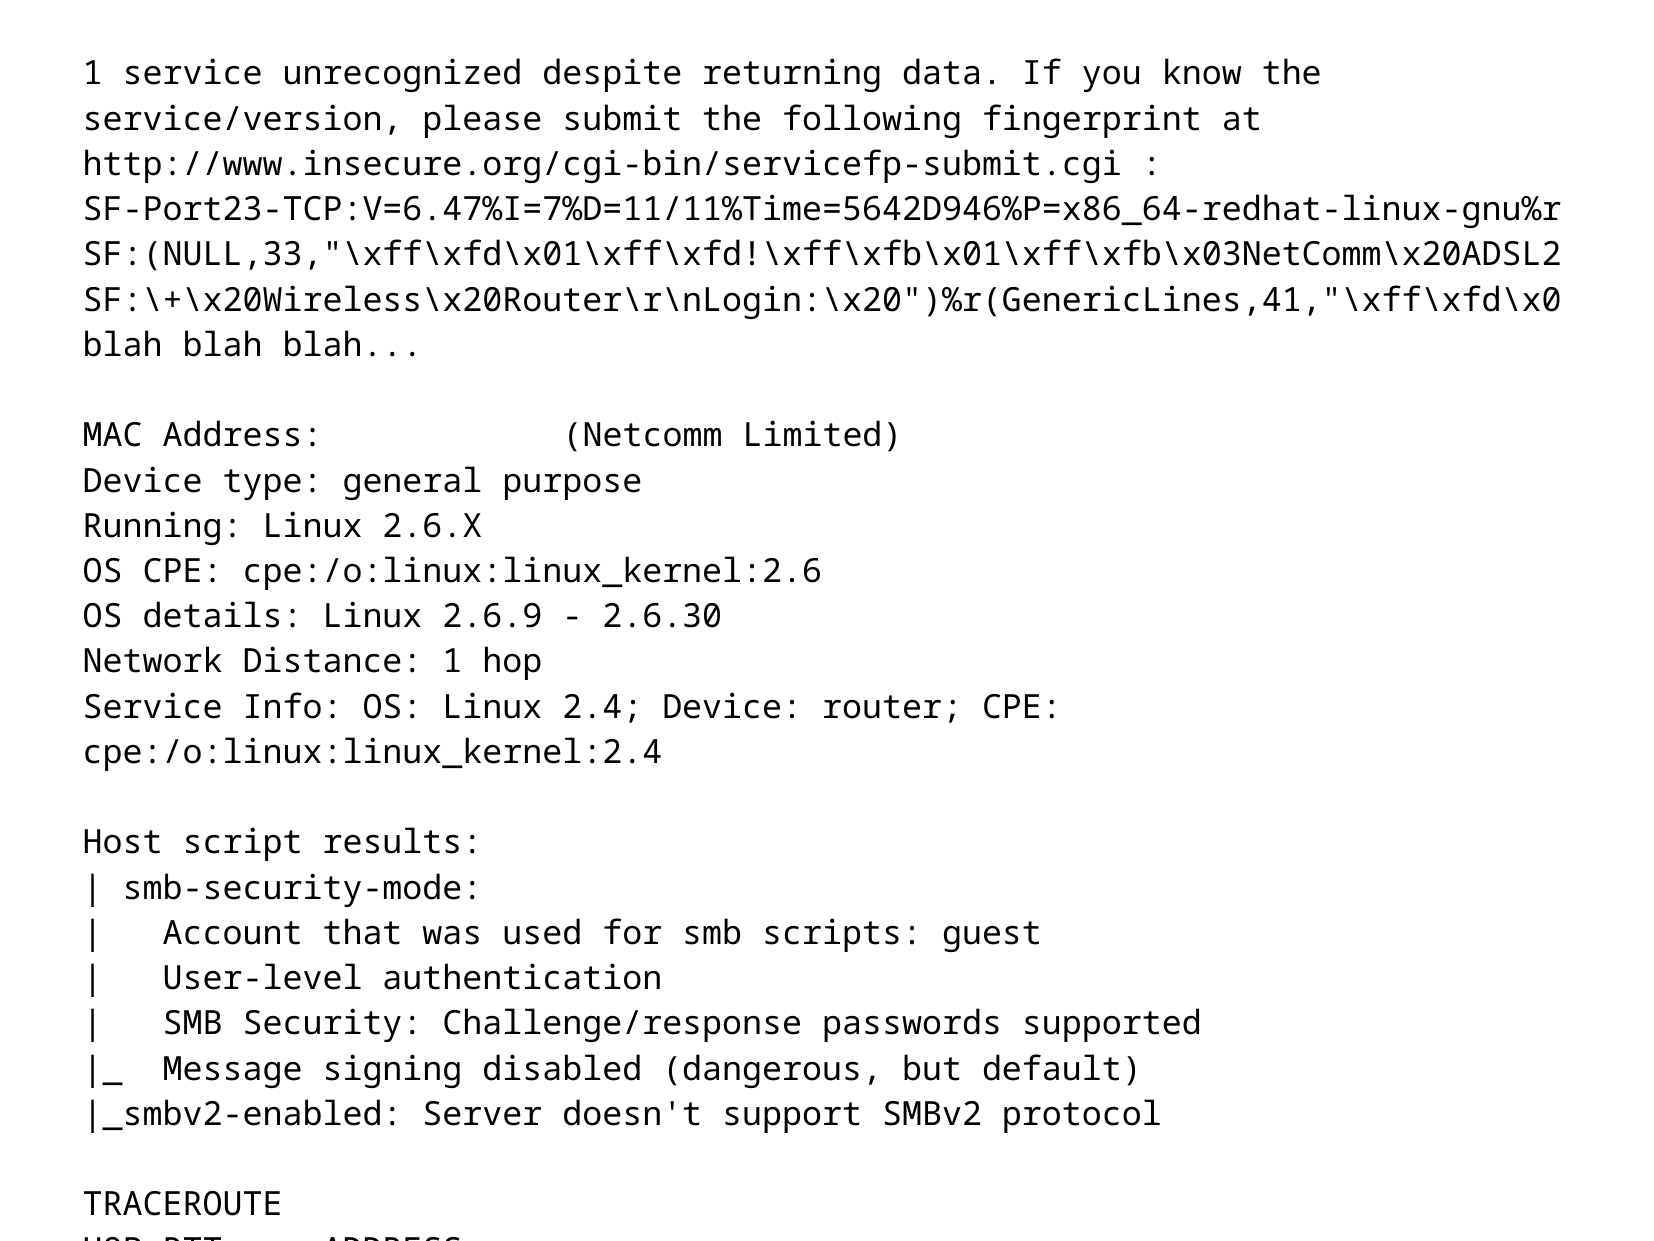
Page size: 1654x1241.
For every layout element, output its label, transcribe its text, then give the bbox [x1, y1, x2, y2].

subtitle 1 service unrecognized despite returning data. If you know the service/version, please submit the following fingerprint at http://www.insecure.org/cgi-bin/servicefp-submit.cgi : SF-Port23-TCP:V=6.47%I=7%D=11/11%Time=5642D946%P=x86_64-redhat-linux-gnu%r SF:(NULL,33,"\xff\xfd\x01\xff\xfd!\xff\xfb\x01\xff\xfb\x03NetComm\x20ADSL2 SF:\+\x20Wireless\x20Router\r\nLogin:\x20")%r(GenericLines,41,"\xff\xfd\x0 blah blah blah... MAC Address: (Netcomm Limited) Device type: general purpose Running: Linux 2.6.X OS CPE: cpe:/o:linux:linux_kernel:2.6 OS details: Linux 2.6.9 - 2.6.30 Network Distance: 1 hop Service Info: OS: Linux 2.4; Device: router; CPE: cpe:/o:linux:linux_kernel:2.4 Host script results: | smb-security-mode: | Account that was used for smb scripts: guest | User-level authentication | SMB Security: Challenge/response passwords supported |_ Message signing disabled (dangerous, but default) |_smbv2-enabled: Server doesn't support SMBv2 protocol TRACEROUTE HOP RTT ADDRESS 1 1.25 ms NB604N.Home (192.168.1.1) OS and Service detection performed. Please report any incorrect results at http://nmap.org/submit/ . Nmap done: 1 IP address (1 host up) scanned in 159.78 seconds [82, 49, 1571, 1114]
